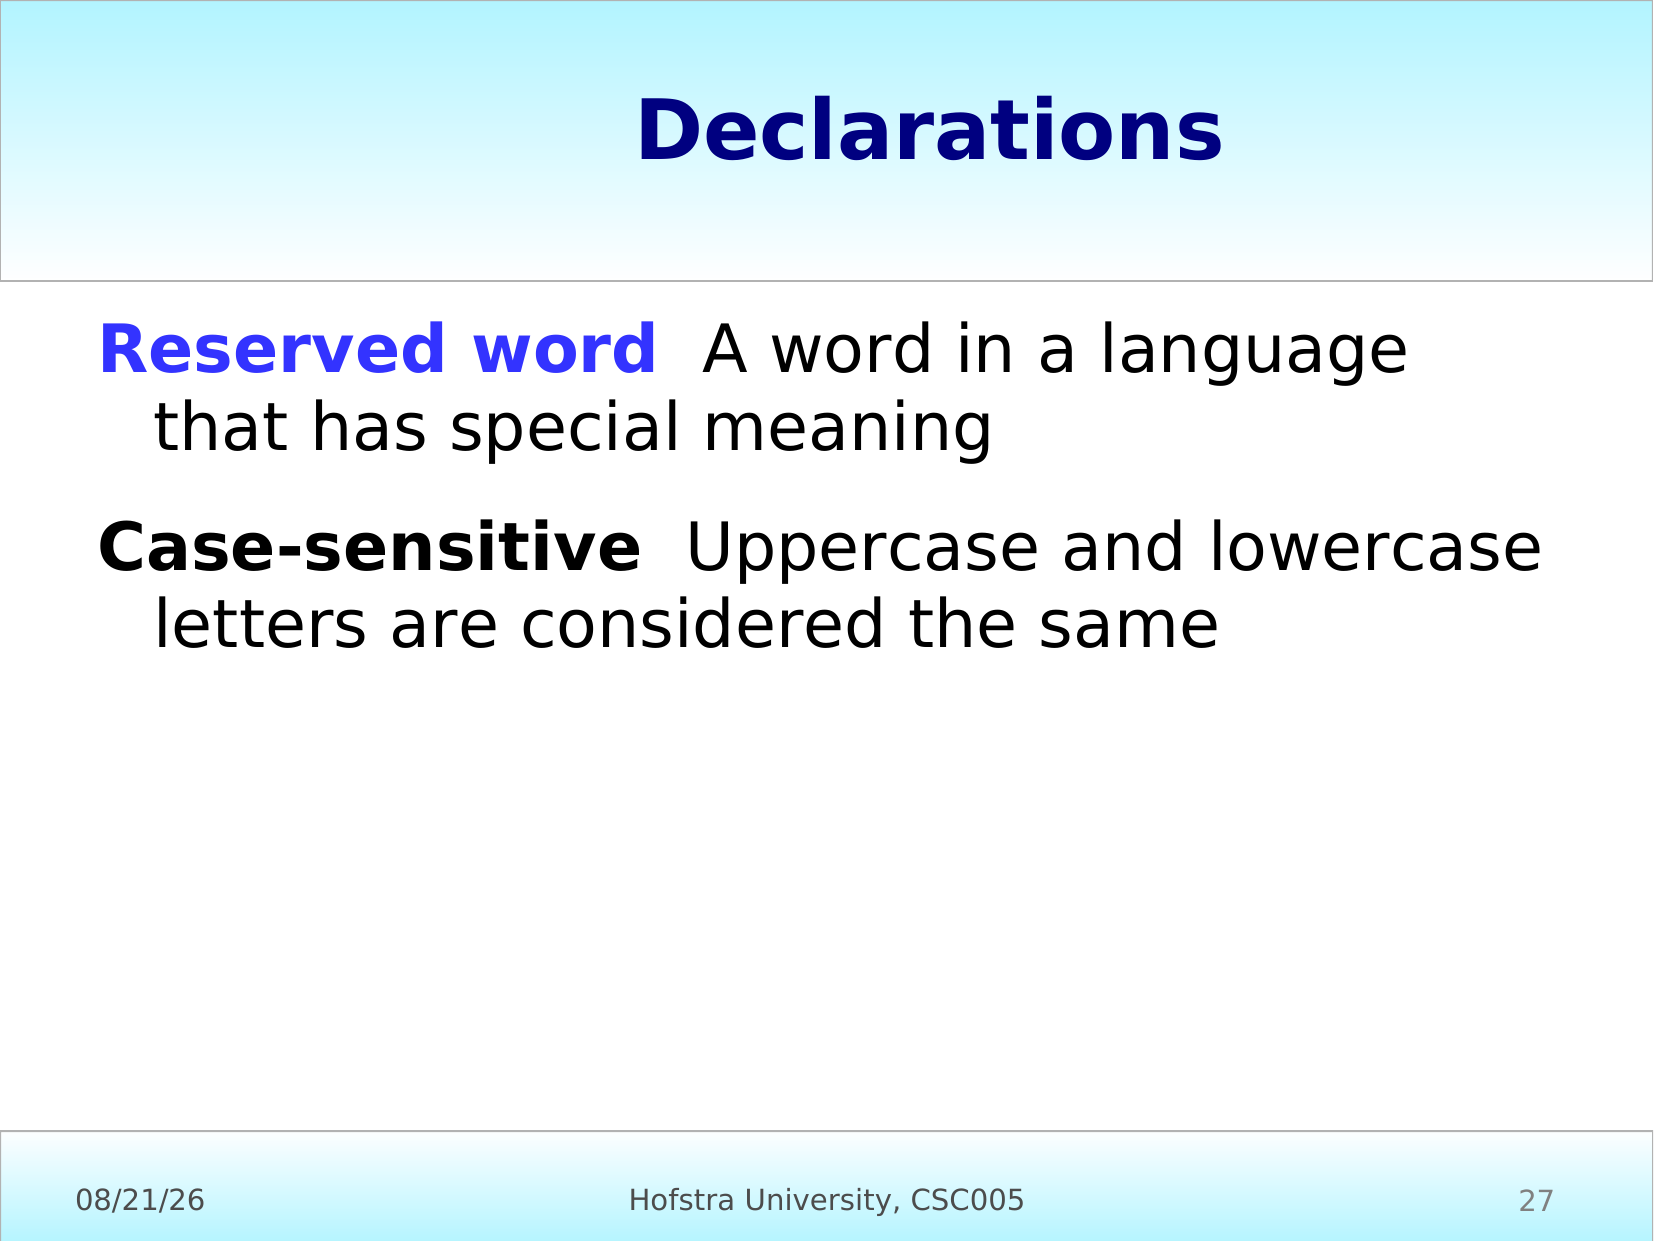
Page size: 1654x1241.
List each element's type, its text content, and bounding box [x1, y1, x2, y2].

list Reserved word A word in a language that has special meaning Case-sensitive Uppercase and lowercase letters are considered the same [82, 303, 1571, 1131]
title Declarations [247, 27, 1612, 235]
